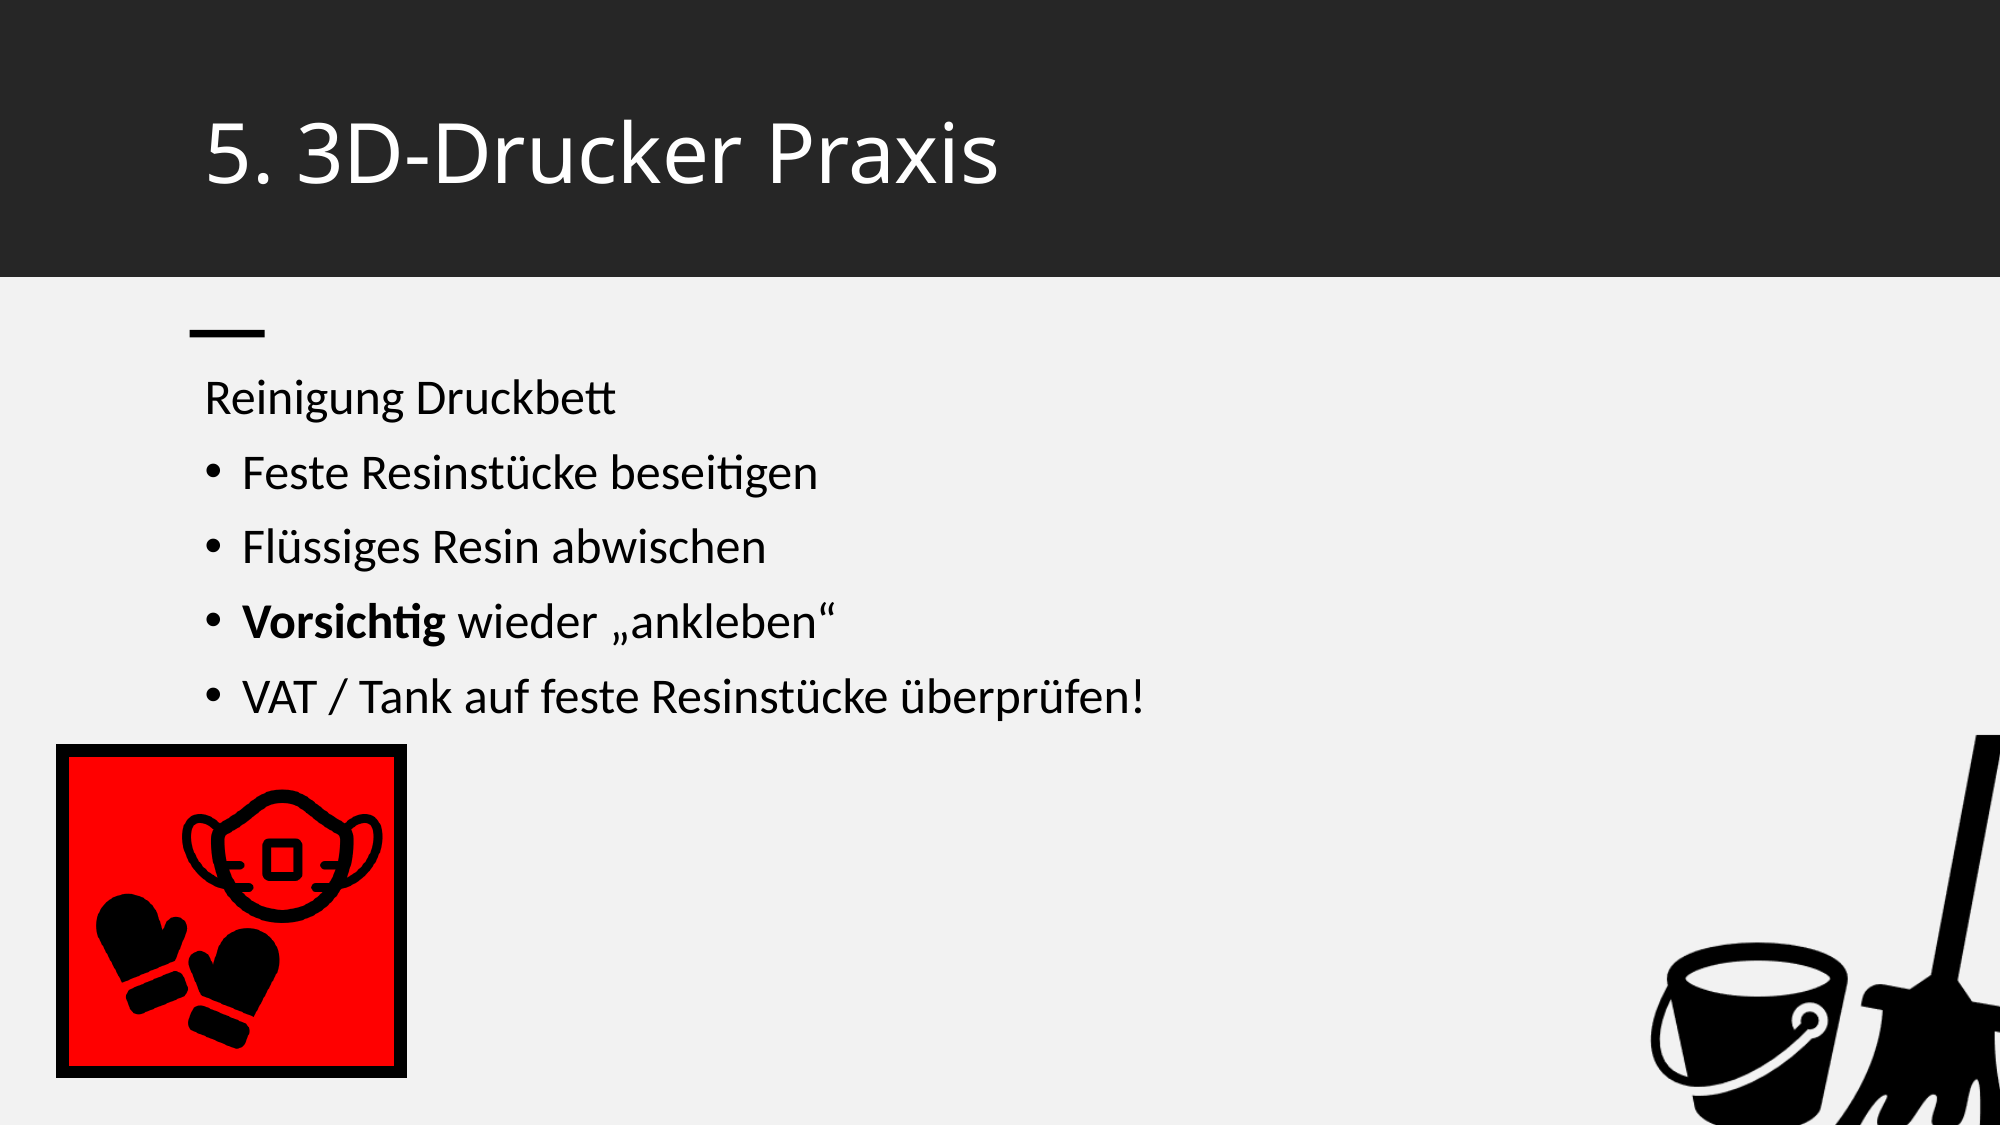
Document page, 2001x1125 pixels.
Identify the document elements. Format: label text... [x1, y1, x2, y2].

title 5. 3D-Drucker Praxis [189, 104, 1812, 253]
list Reinigung Druckbett Feste Resinstücke beseitigen Flüssiges Resin abwischen Vorsichtig wieder „ankleben“ VAT / Tank auf feste Resinstücke überprüfen! [189, 363, 1811, 1014]
picture [78, 749, 389, 1081]
text_box [0, 0, 2000, 1125]
picture [1615, 717, 2000, 1125]
